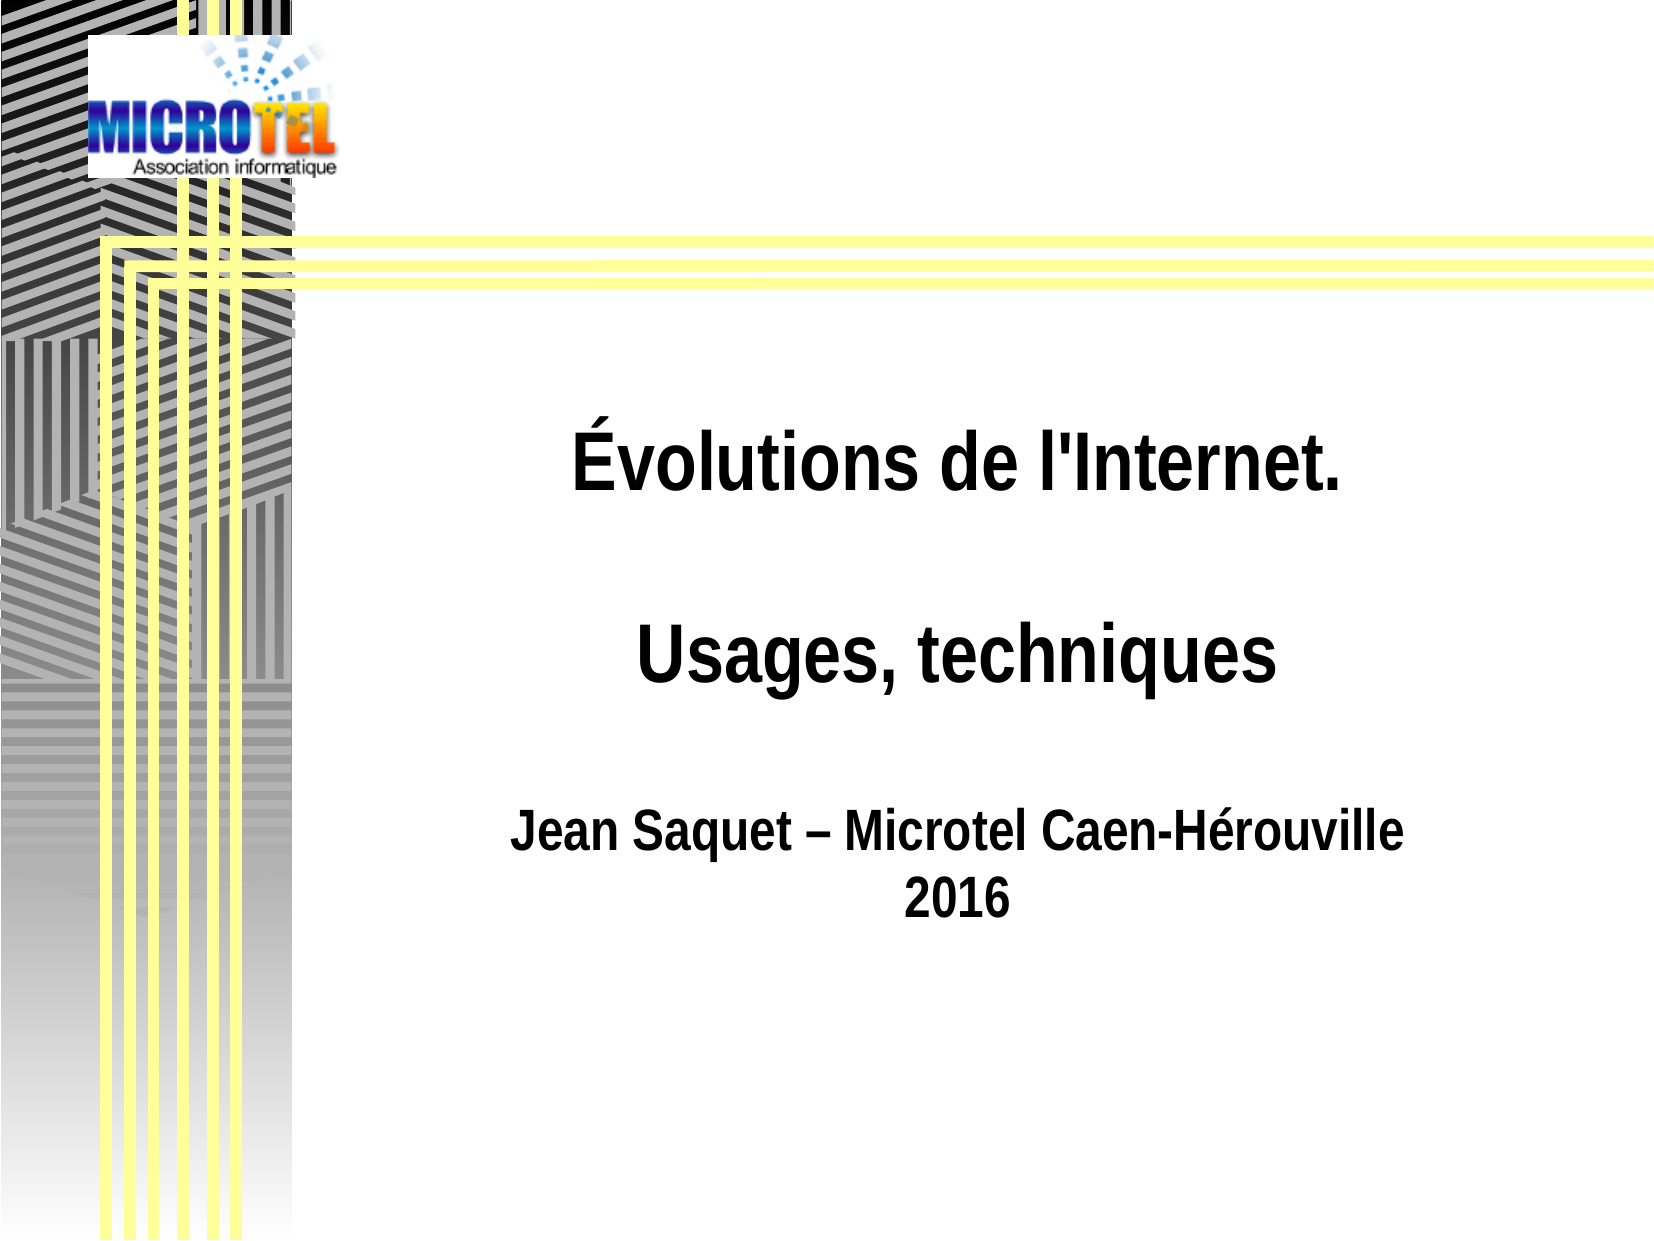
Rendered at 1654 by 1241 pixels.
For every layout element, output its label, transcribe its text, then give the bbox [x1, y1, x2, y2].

picture [88, 35, 340, 178]
subtitle Évolutions de l'Internet. Usages, techniques Jean Saquet – Microtel Caen-Hérouville 2016 [349, 324, 1567, 1114]
